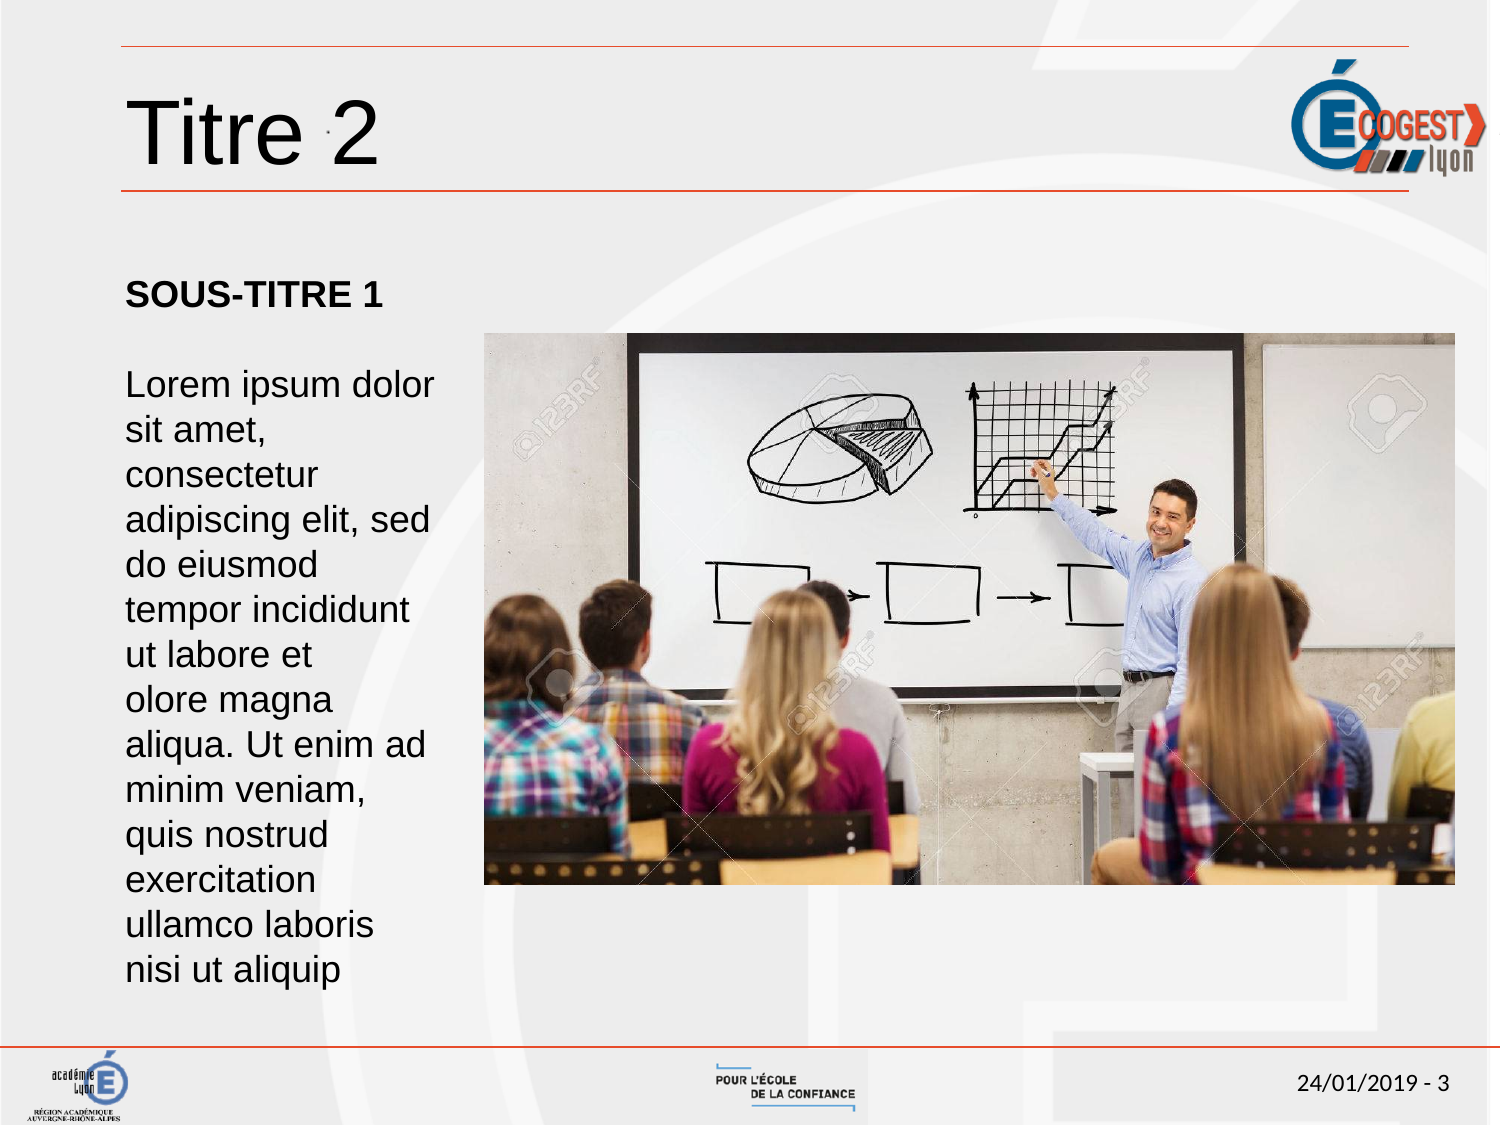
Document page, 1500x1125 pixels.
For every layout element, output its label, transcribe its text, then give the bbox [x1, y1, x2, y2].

title Titre 2 [110, 65, 1194, 181]
text_box 24/01/2019 - 3 [1282, 1058, 1478, 1104]
picture [0, 0, 1500, 1046]
subtitle SOUS-TITRE 1 Lorem ipsum dolor sit amet, consectetur adipiscing elit, sed do eiusmod tempor incididunt ut labore et olore magna aliqua. Ut enim ad minim veniam, quis nostrud exercitation ullamco laboris nisi ut aliquip [110, 262, 454, 1007]
picture [0, 1048, 1500, 1125]
